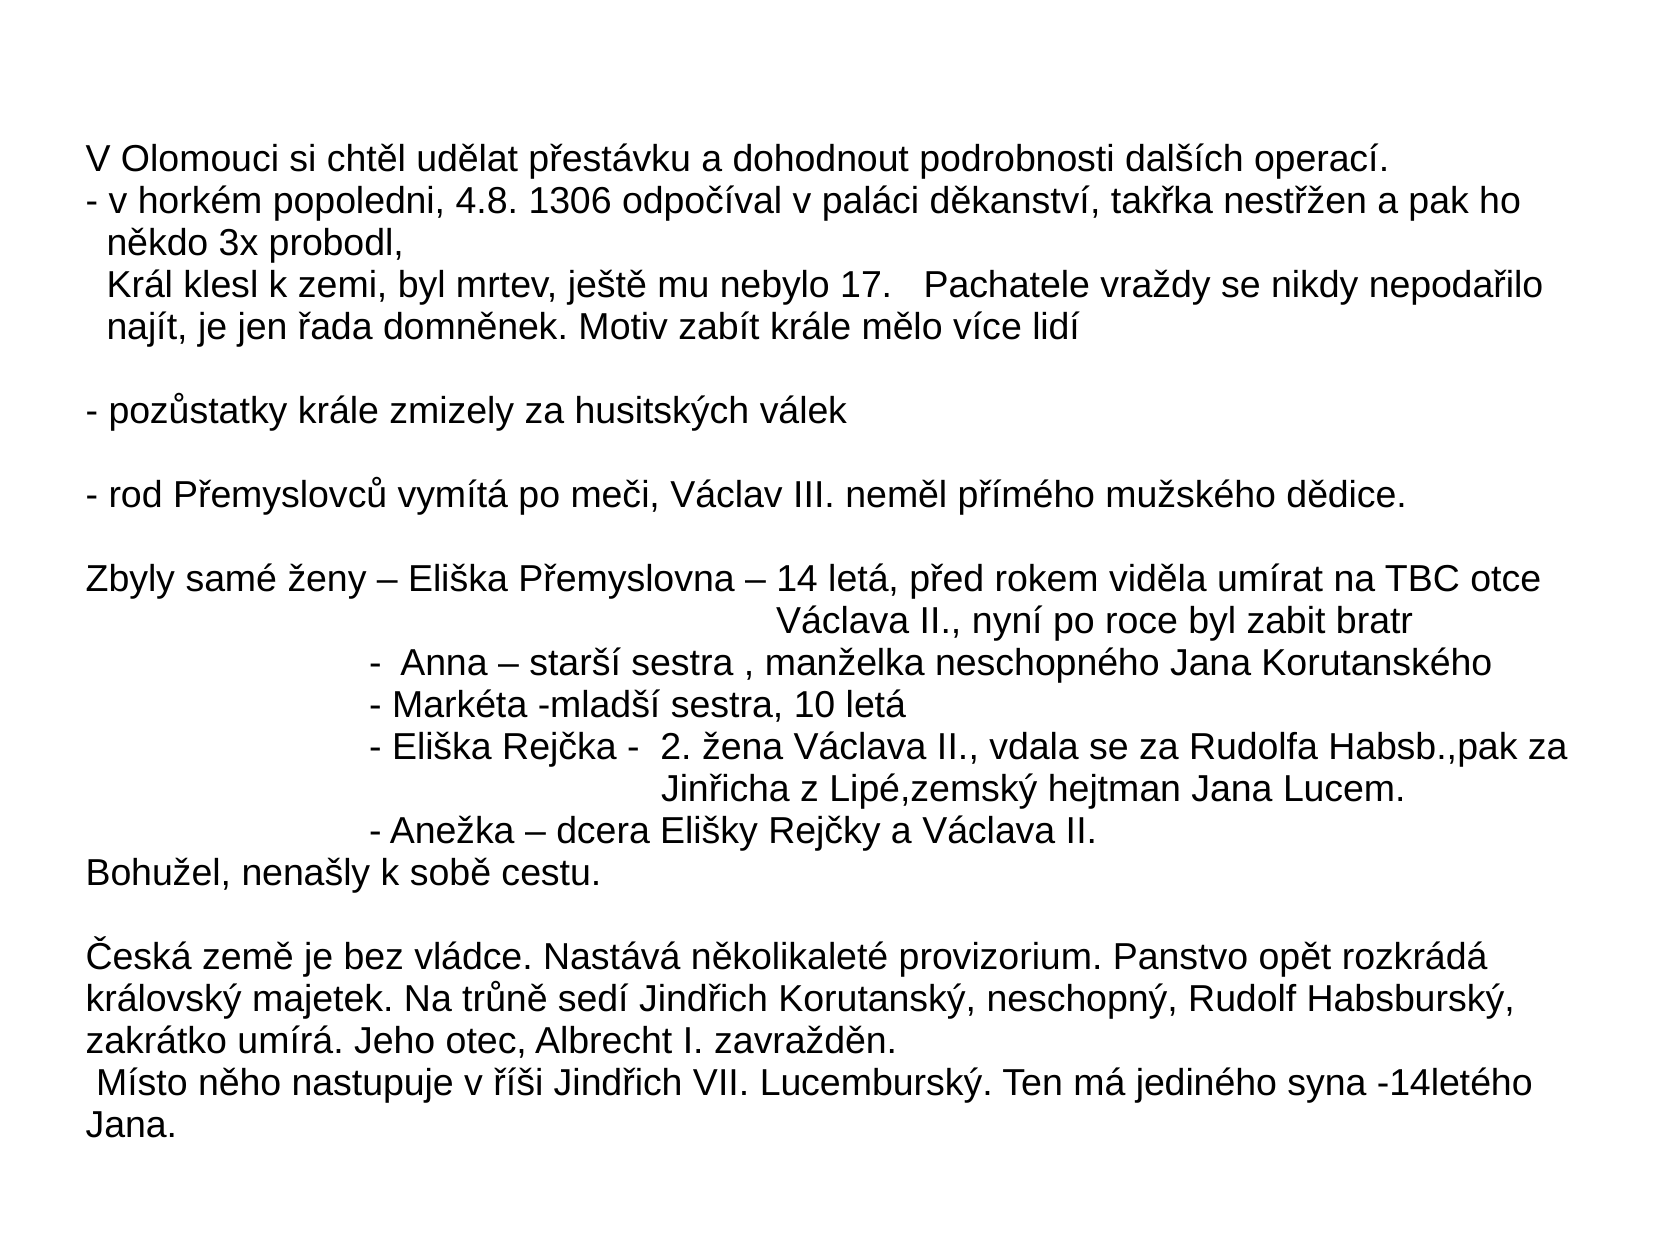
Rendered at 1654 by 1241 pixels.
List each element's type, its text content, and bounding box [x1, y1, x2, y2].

text_box V Olomouci si chtěl udělat přestávku a dohodnout podrobnosti dalších operací. - v horkém popoledni, 4.8. 1306 odpočíval v paláci děkanství, takřka nestřžen a pak ho někdo 3x probodl, Král klesl k zemi, byl mrtev, ještě mu nebylo 17. Pachatele vraždy se nikdy nepodařilo najít, je jen řada domněnek. Motiv zabít krále mělo více lidí - pozůstatky krále zmizely za husitských válek - rod Přemyslovců vymítá po meči, Václav III. neměl přímého mužského dědice. Zbyly samé ženy – Eliška Přemyslovna – 14 letá, před rokem viděla umírat na TBC otce Václava II., nyní po roce byl zabit bratr - Anna – starší sestra , manželka neschopného Jana Korutanského - Markéta -mladší sestra, 10 letá - Eliška Rejčka - 2. žena Václava II., vdala se za Rudolfa Habsb.,pak za Jinřicha z Lipé,zemský hejtman Jana Lucem. - Anežka – dcera Elišky Rejčky a Václava II. Bohužel, nenašly k sobě cestu. Česká země je bez vládce. Nastává několikaleté provizorium. Panstvo opět rozkrádá královský majetek. Na trůně sedí Jindřich Korutanský, neschopný, Rudolf Habsburský, zakrátko umírá. Jeho otec, Albrecht I. zavražděn. Místo něho nastupuje v říši Jindřich VII. Lucemburský. Ten má jediného syna -14letého Jana. [70, 129, 1607, 1154]
